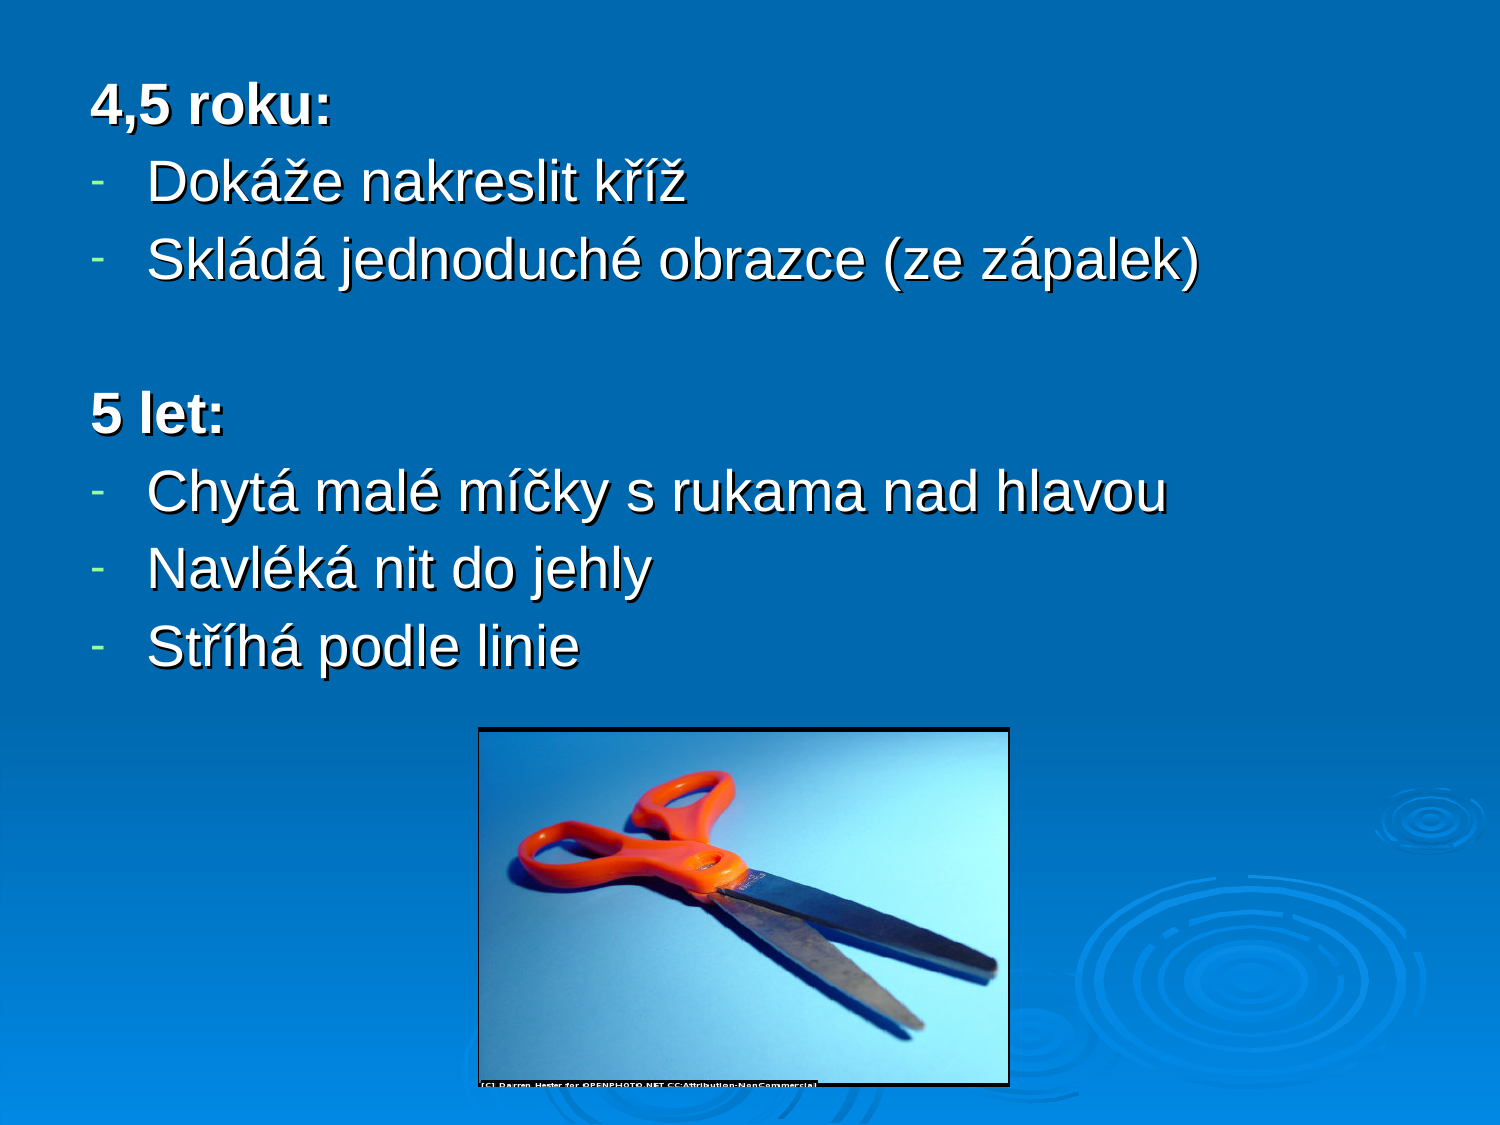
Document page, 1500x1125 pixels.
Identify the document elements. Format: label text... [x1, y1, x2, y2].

list 4,5 roku: Dokáže nakreslit kříž Skládá jednoduché obrazce (ze zápalek) 5 let: Chytá malé míčky s rukama nad hlavou Navléká nit do jehly Stříhá podle linie [75, 66, 1426, 693]
text_box [478, 727, 1010, 1087]
